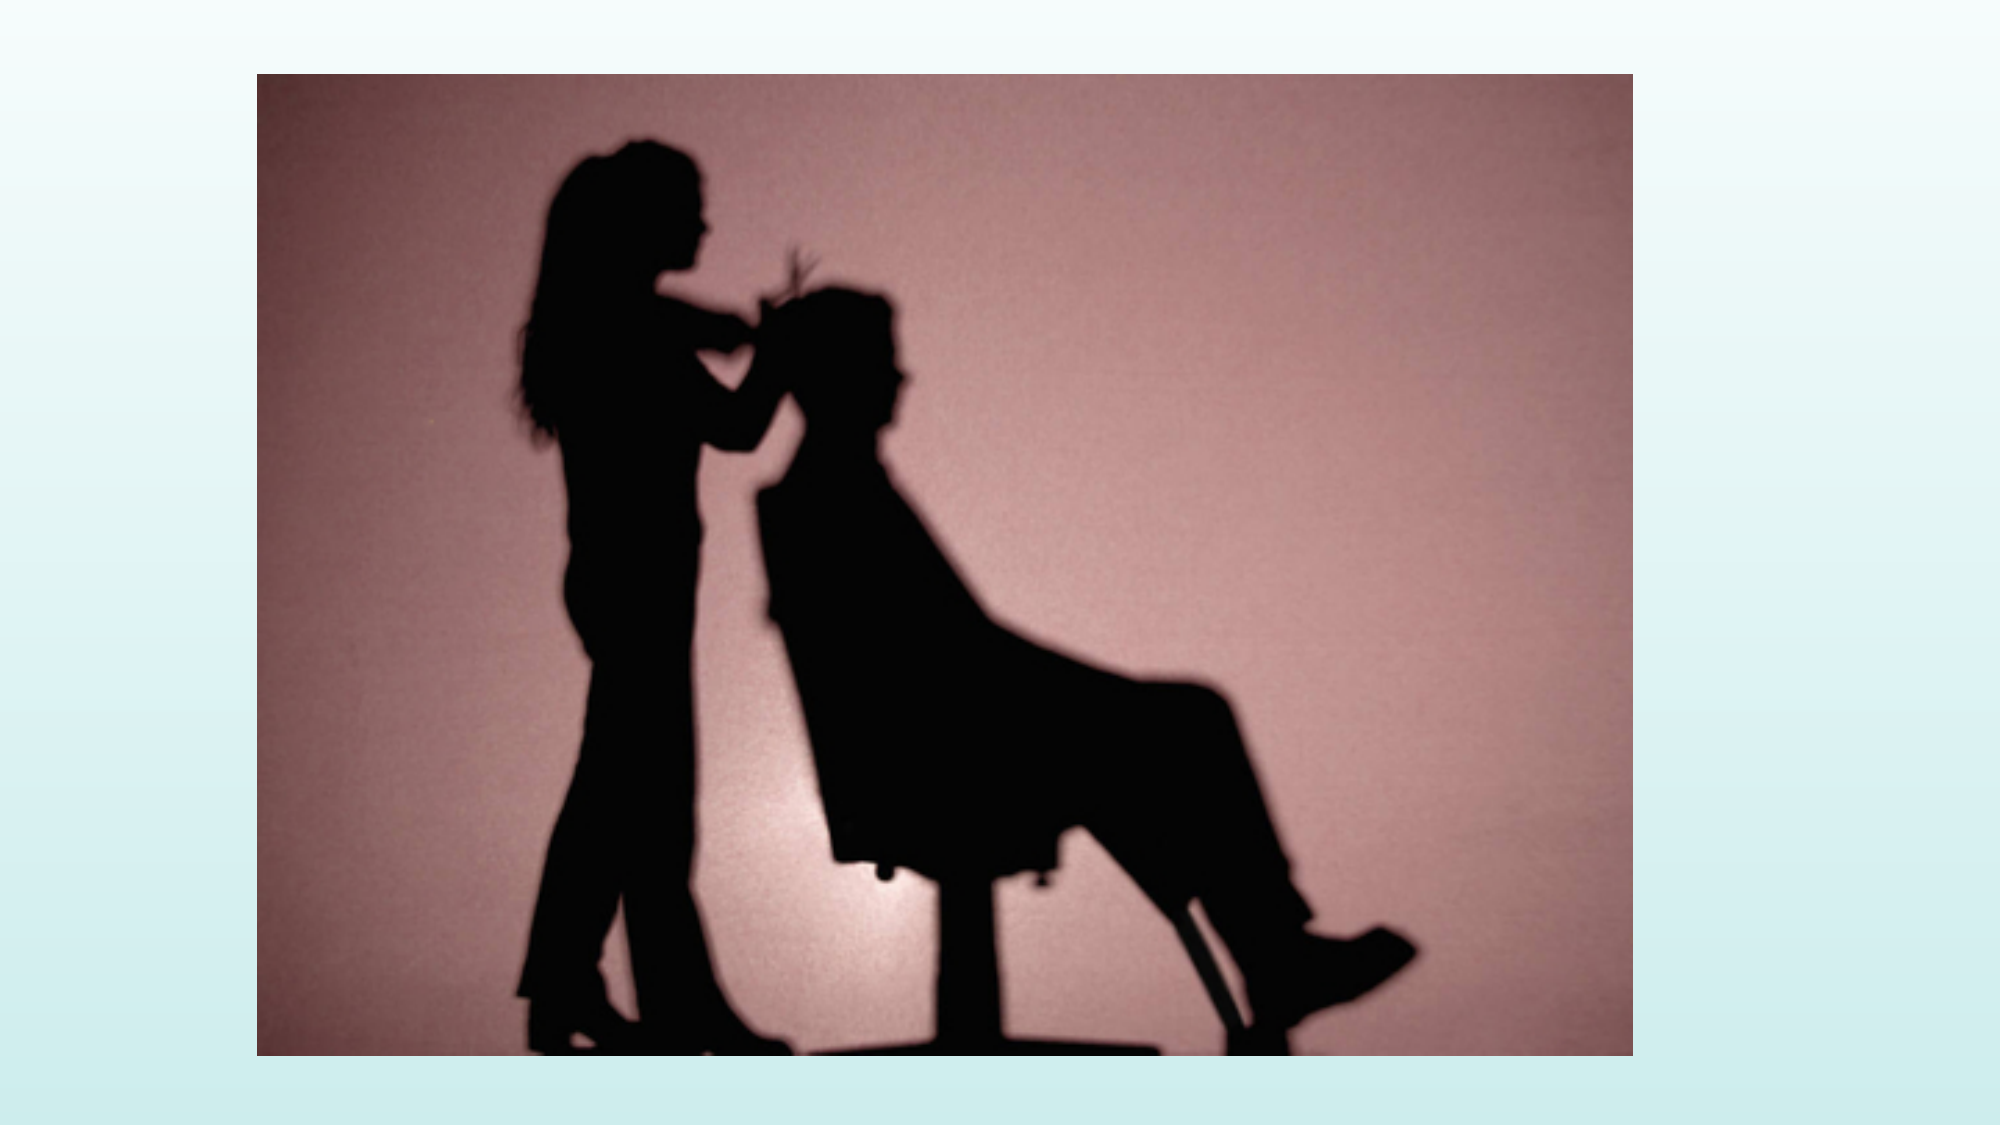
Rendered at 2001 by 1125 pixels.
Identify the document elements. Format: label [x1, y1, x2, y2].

picture [257, 74, 1633, 1056]
